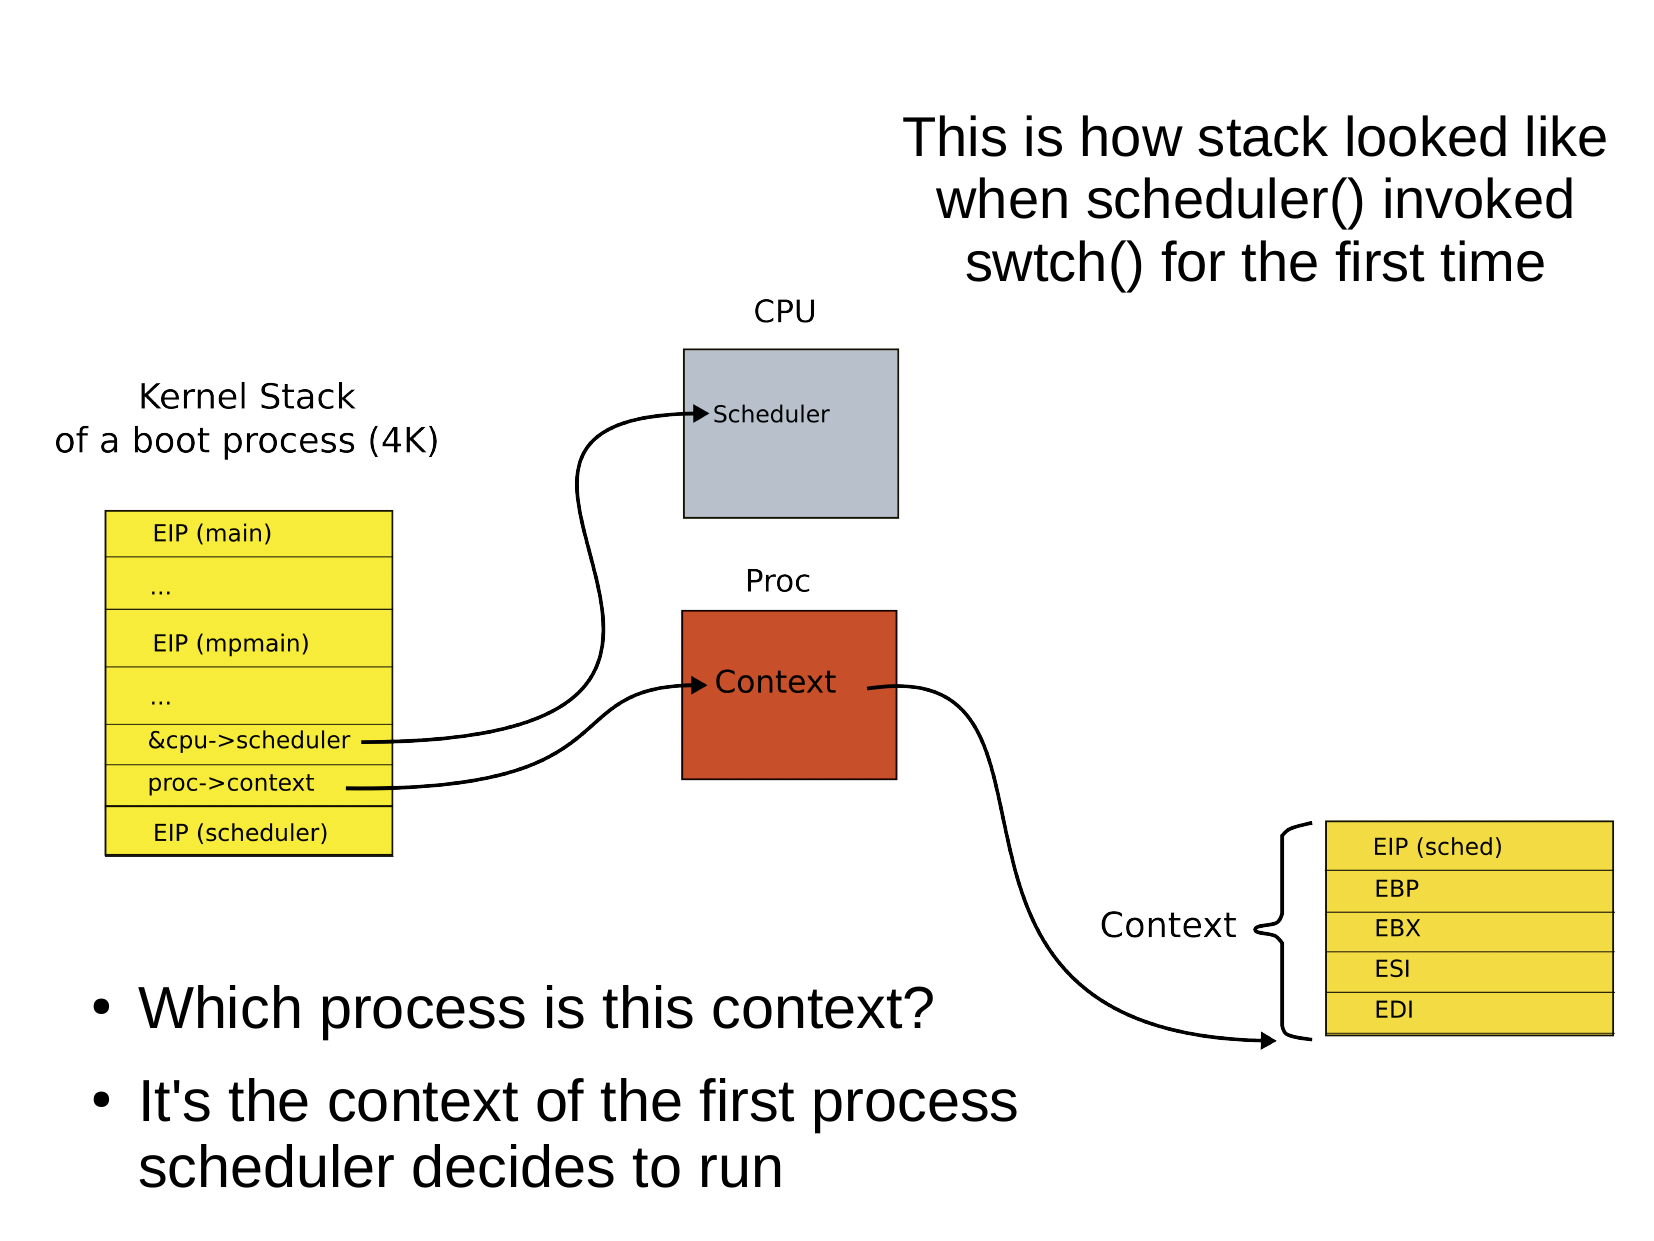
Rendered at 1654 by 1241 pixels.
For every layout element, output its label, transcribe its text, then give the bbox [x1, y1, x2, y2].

picture [56, 299, 1615, 1050]
list This is how stack looked like when scheduler() invoked swtch() for the first time [900, 105, 1613, 299]
list Which process is this context? It's the context of the first process scheduler decides to run [75, 1050, 1126, 1201]
